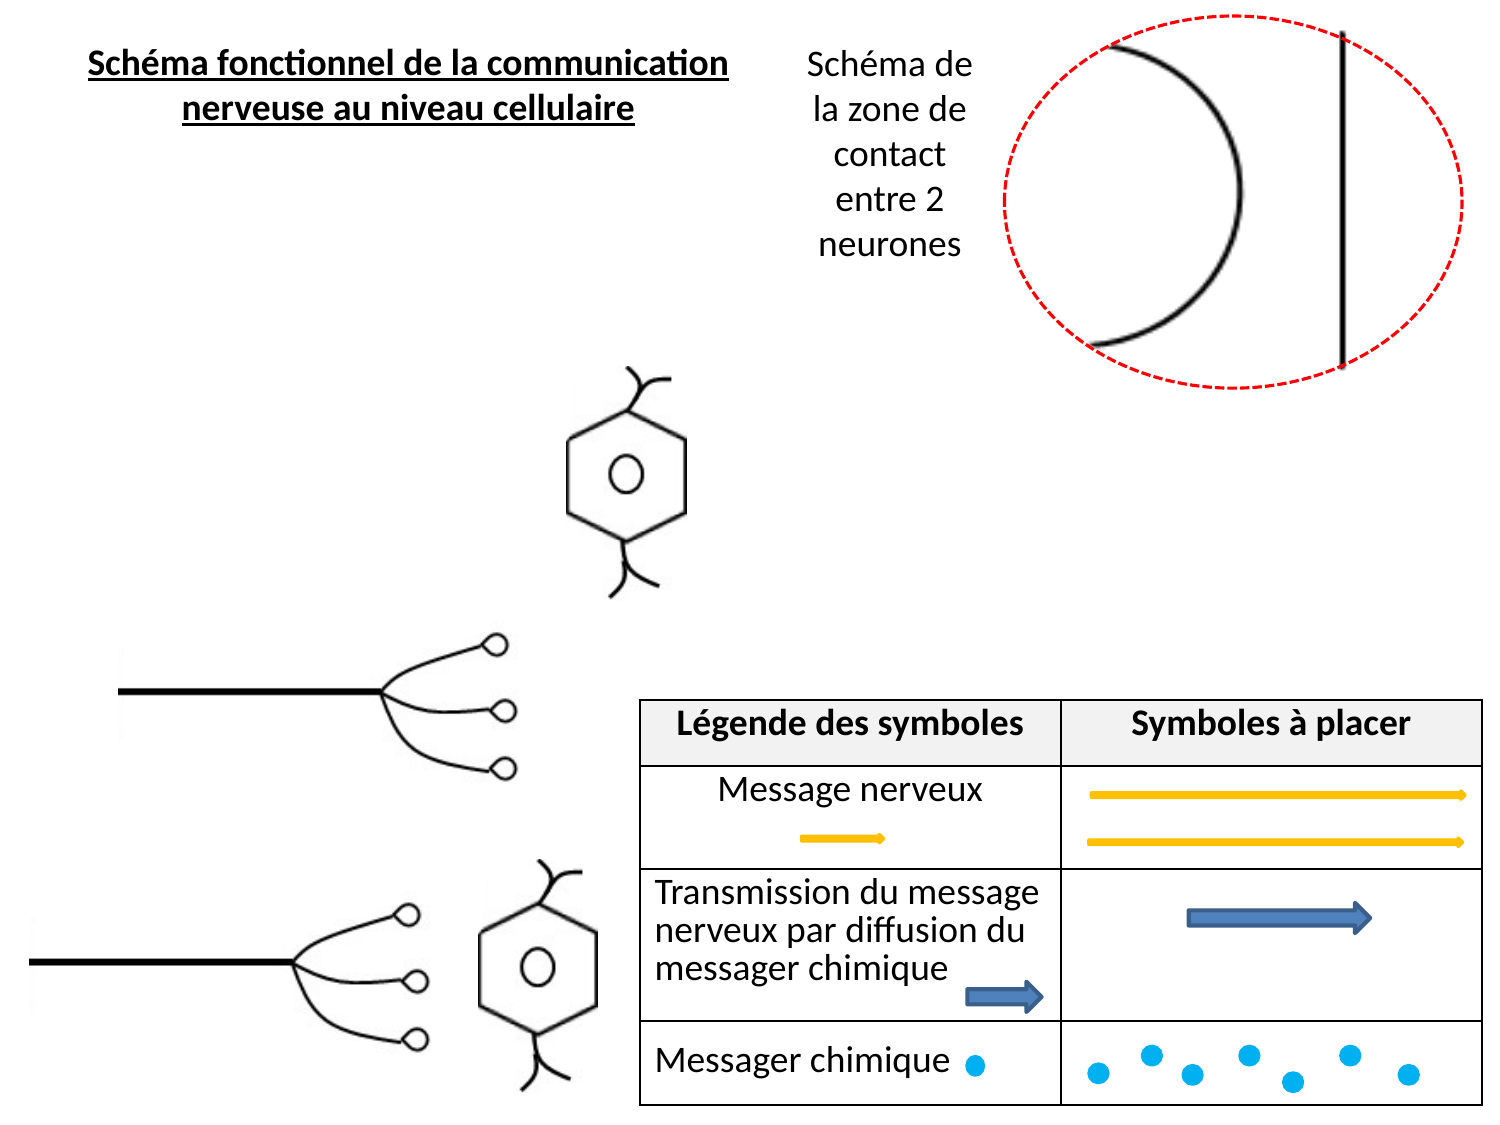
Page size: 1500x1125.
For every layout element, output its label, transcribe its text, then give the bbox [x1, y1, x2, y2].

text_box [967, 1056, 984, 1075]
table_cell Transmission du message nerveux par diffusion du messager chimique [641, 870, 1060, 1020]
text_box [1142, 1046, 1161, 1065]
text_box [1188, 902, 1371, 934]
text_box Schéma fonctionnel de la communication nerveuse au niveau cellulaire [27, 30, 789, 136]
picture [1006, 16, 1483, 389]
text_box [1183, 1066, 1202, 1084]
text_box [1089, 1064, 1108, 1083]
table_cell [1062, 870, 1481, 1020]
text_box [1399, 1066, 1418, 1084]
text_box [1089, 838, 1463, 847]
picture [566, 366, 687, 601]
text_box Schéma de la zone de contact entre 2 neurones [788, 31, 992, 272]
text_box [801, 834, 884, 843]
text_box [967, 981, 1042, 1012]
table_cell [1062, 1022, 1481, 1104]
table_cell Message nerveux [641, 767, 1060, 868]
table_header Légende des symboles [641, 701, 1060, 765]
picture [478, 859, 598, 1094]
picture [29, 884, 432, 1058]
text_box [1091, 791, 1465, 799]
text_box [1341, 1046, 1360, 1065]
text_box [1240, 1046, 1259, 1065]
text_box [1284, 1073, 1303, 1092]
table_cell Messager chimique [641, 1022, 1060, 1104]
table_cell [1062, 767, 1481, 868]
picture [118, 614, 520, 788]
table_header Symboles à placer [1062, 701, 1481, 765]
